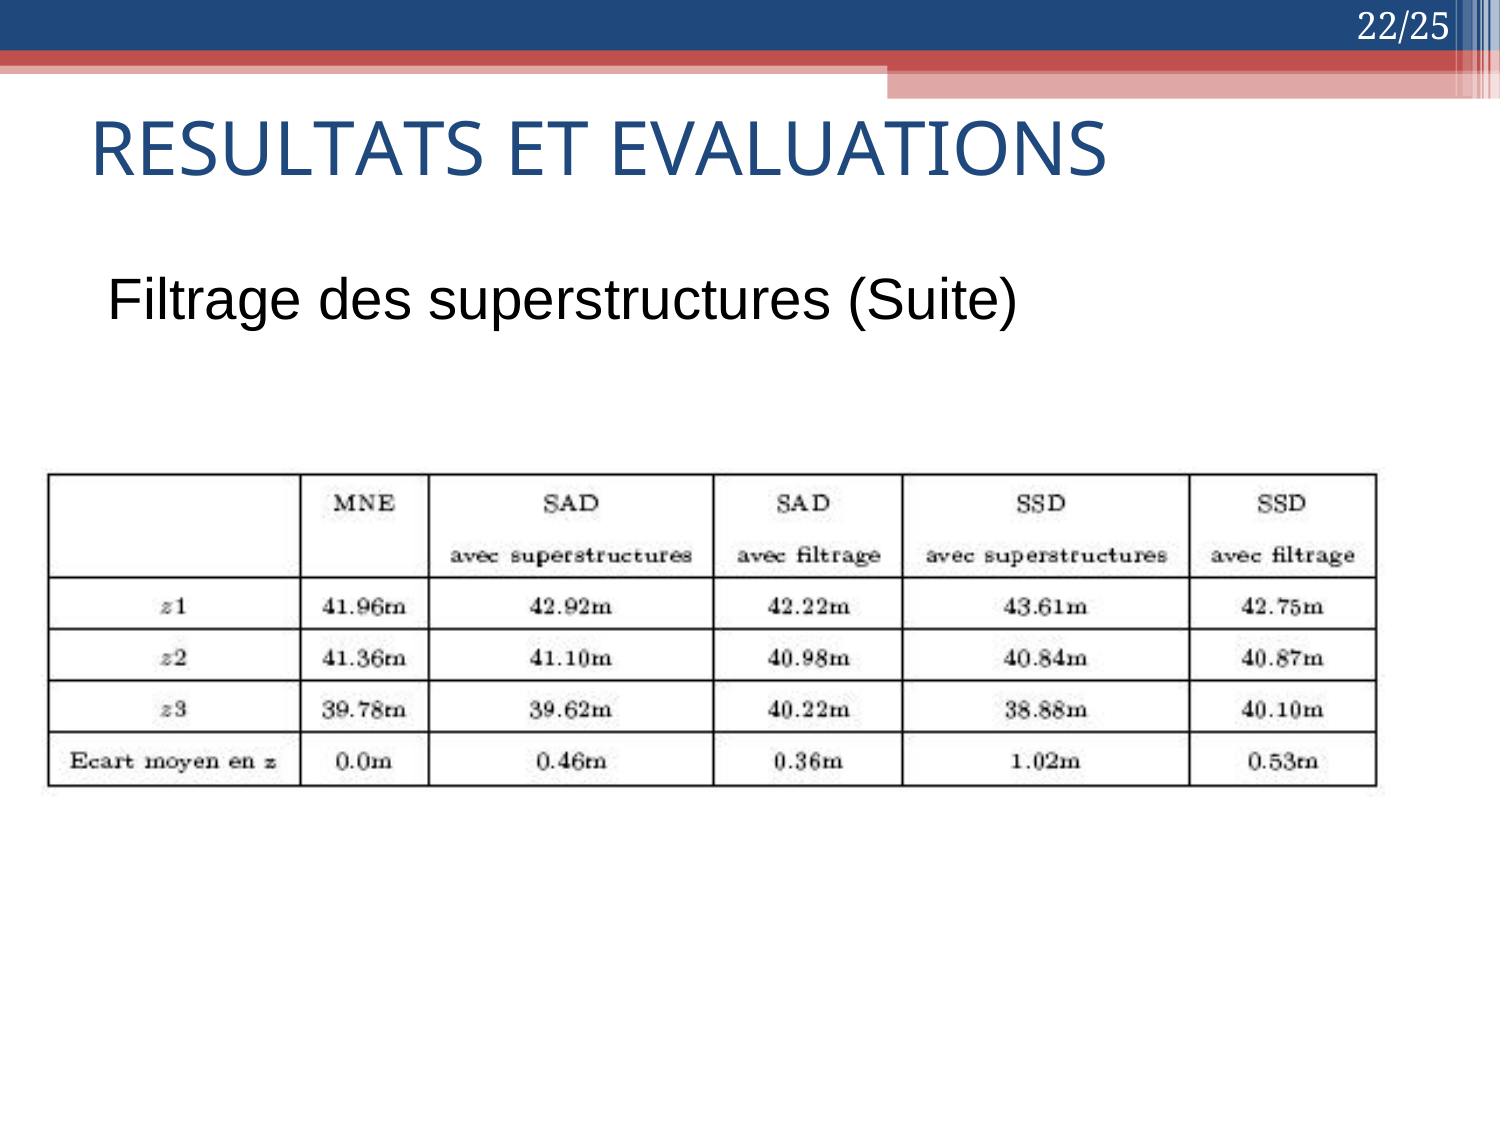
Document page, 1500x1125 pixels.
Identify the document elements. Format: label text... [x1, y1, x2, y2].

title RESULTATS ET EVALUATIONS [75, 93, 1426, 187]
picture [41, 467, 1385, 797]
text_box <numéro>/25 [1269, 0, 1466, 61]
list Filtrage des superstructures (Suite) Résolution réduite [75, 187, 1426, 1125]
